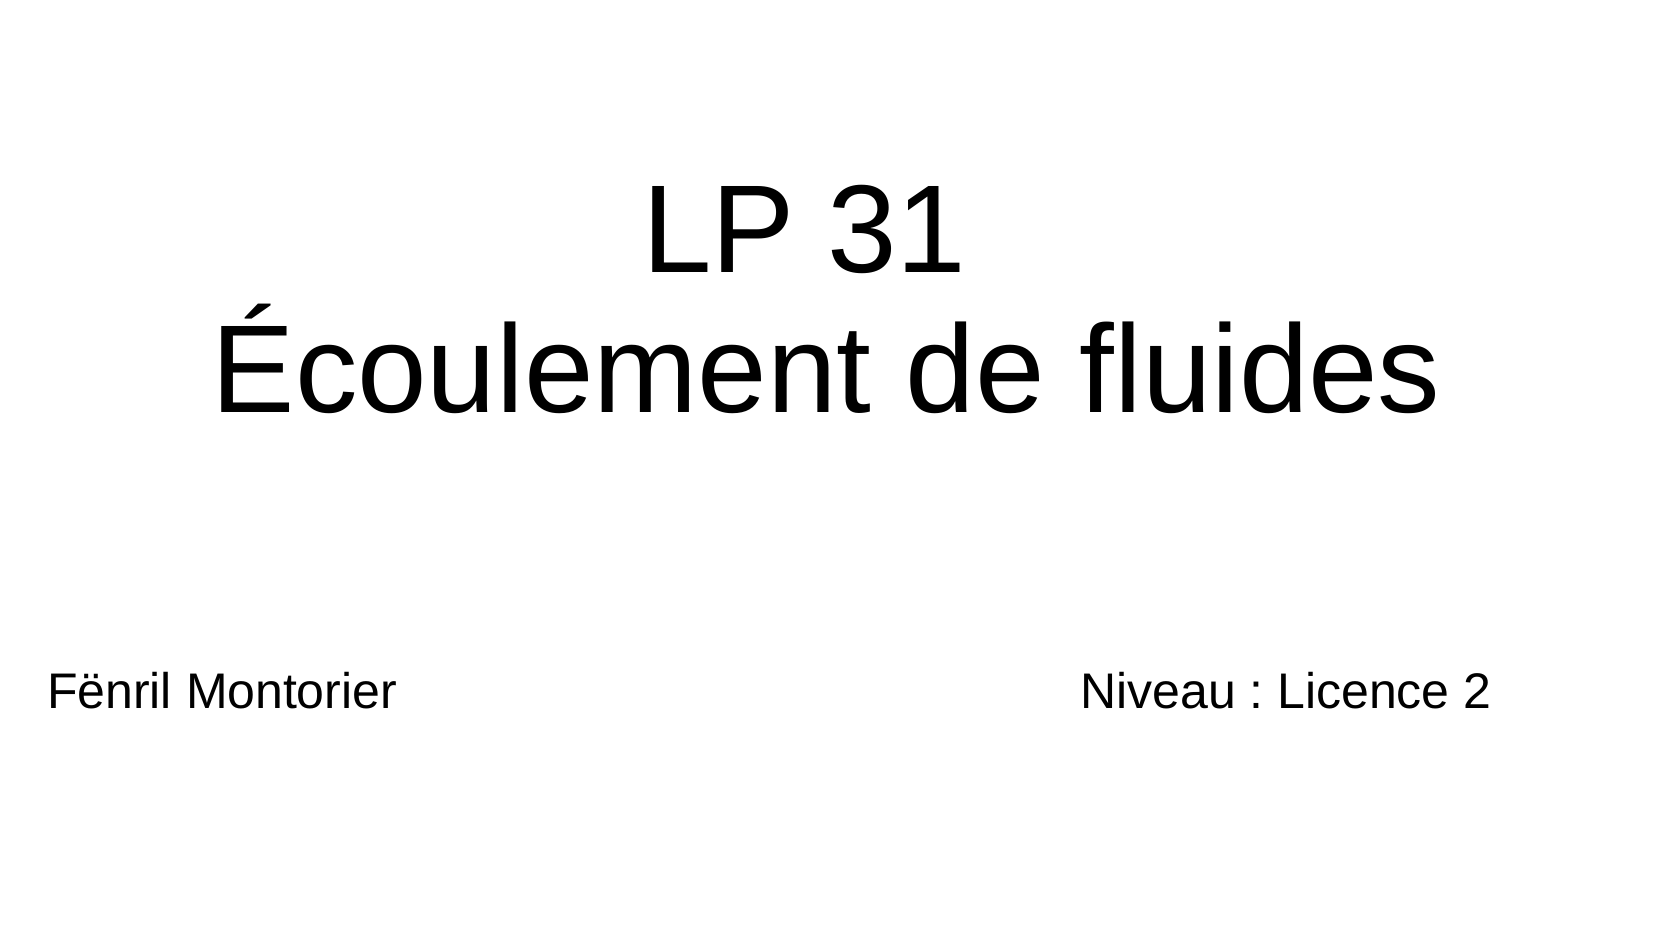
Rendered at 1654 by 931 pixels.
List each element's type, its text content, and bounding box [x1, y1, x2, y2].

subtitle Fënril Montorier Niveau : Licence 2 [47, 625, 1571, 758]
title LP 31 Écoulement de fluides [82, 159, 1571, 440]
